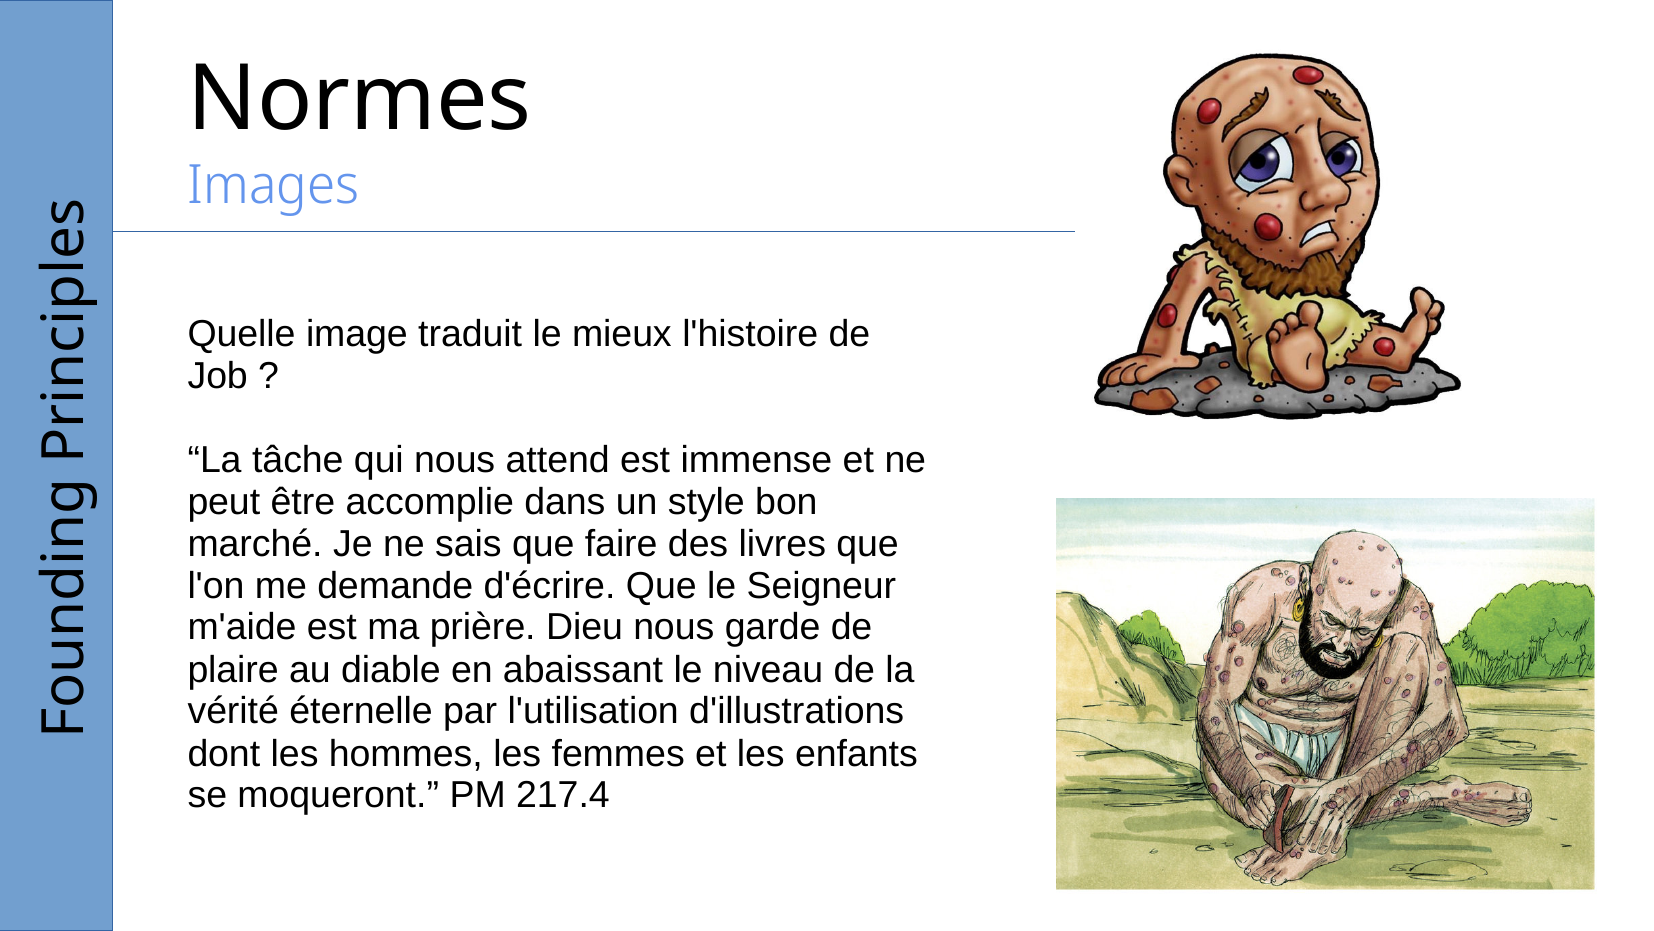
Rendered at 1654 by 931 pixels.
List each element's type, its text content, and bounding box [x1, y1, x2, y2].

text_box [0, 0, 113, 931]
title Images [187, 125, 1075, 231]
subtitle Quelle image traduit le mieux l'histoire de Job ? “La tâche qui nous attend est immense et ne peut être accomplie dans un style bon marché. Je ne sais que faire des livres que l'on me demande d'écrire. Que le Seigneur m'aide est ma prière. Dieu nous garde de plaire au diable en abaissant le niveau de la vérité éternelle par l'utilisation d'illustrations dont les hommes, les femmes et les enfants se moqueront.” PM 217.4 [187, 312, 938, 863]
picture [1075, 37, 1601, 432]
title Normes [187, 33, 1571, 125]
picture [1045, 487, 1605, 901]
text_box Founding Principles [13, 37, 105, 901]
title Images [187, 232, 1075, 239]
